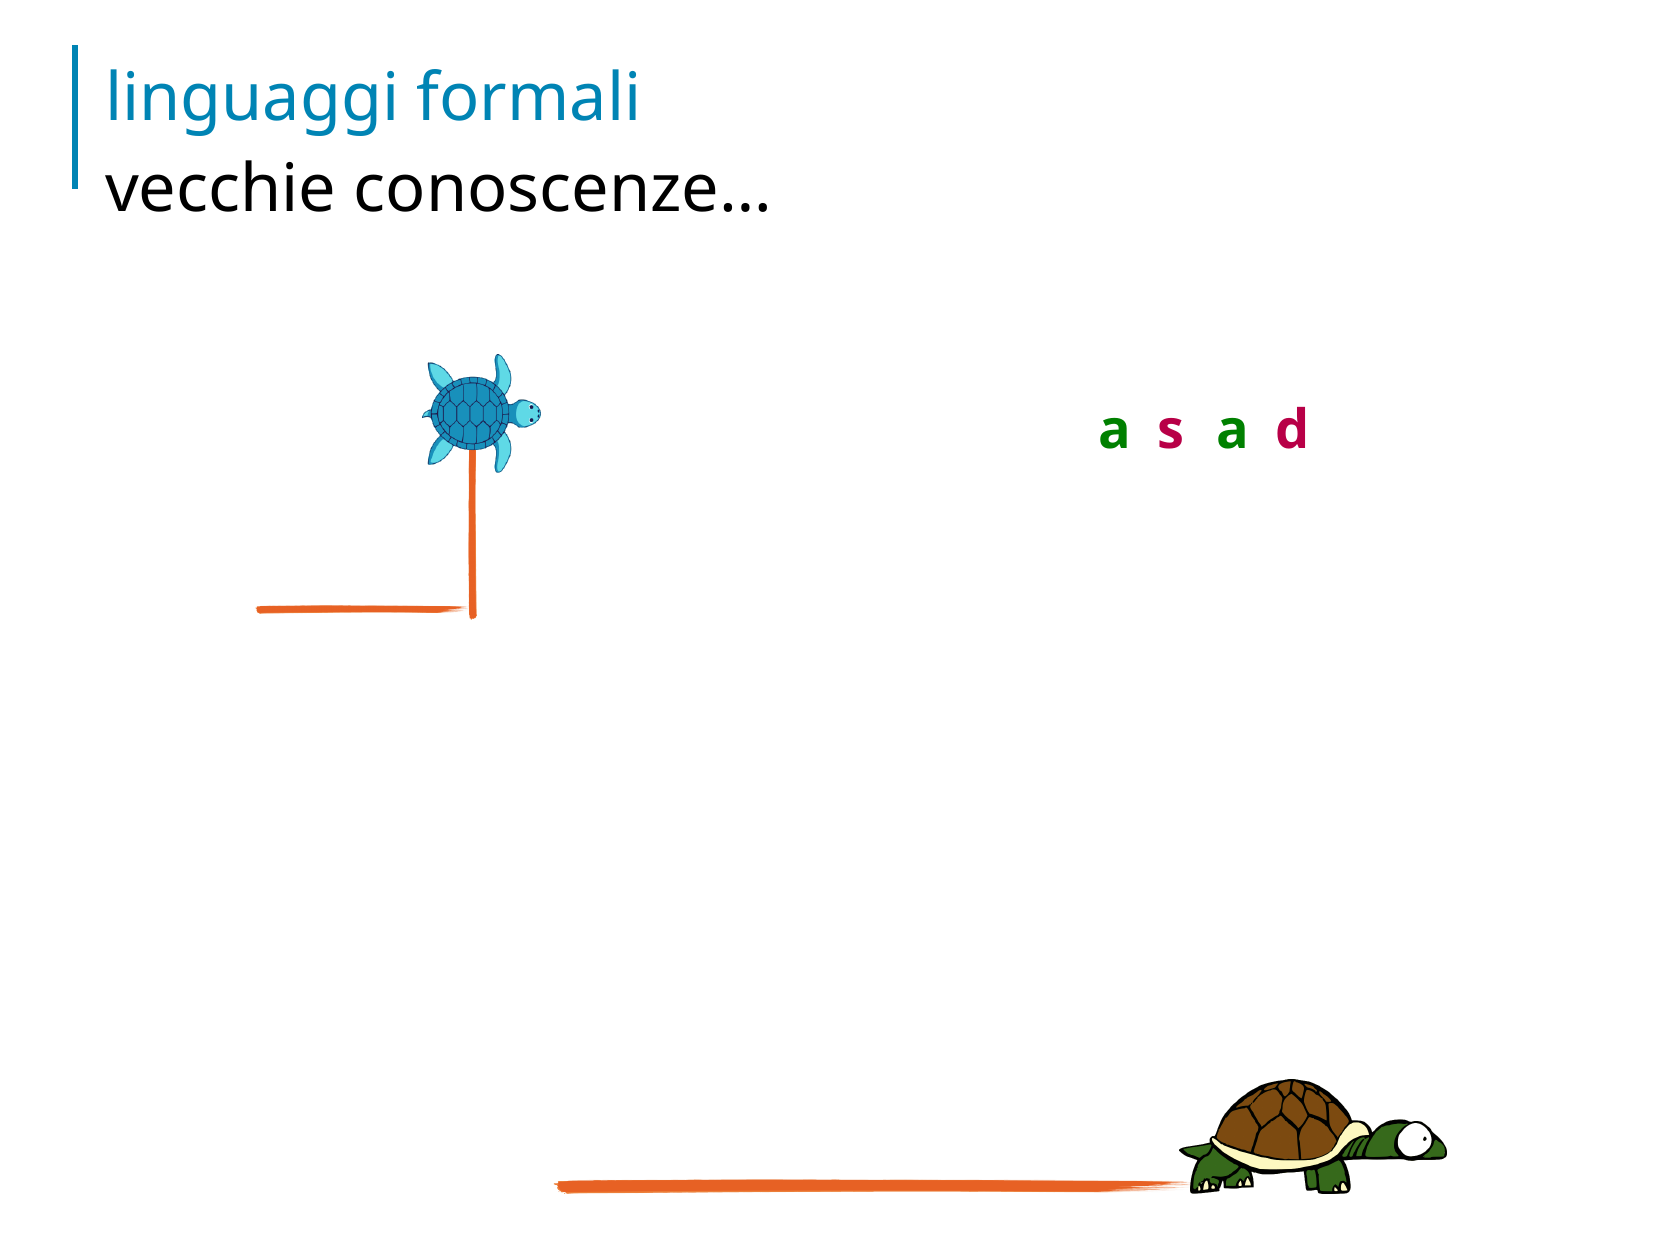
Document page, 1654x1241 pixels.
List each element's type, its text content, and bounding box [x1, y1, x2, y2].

picture [553, 1079, 1447, 1194]
text_box d [1260, 383, 1337, 472]
text_box a [1201, 383, 1260, 472]
title linguaggi formali vecchie conoscenze… [105, 49, 1571, 200]
text_box s [1142, 383, 1201, 472]
picture [255, 354, 541, 620]
text_box a [1083, 383, 1142, 472]
